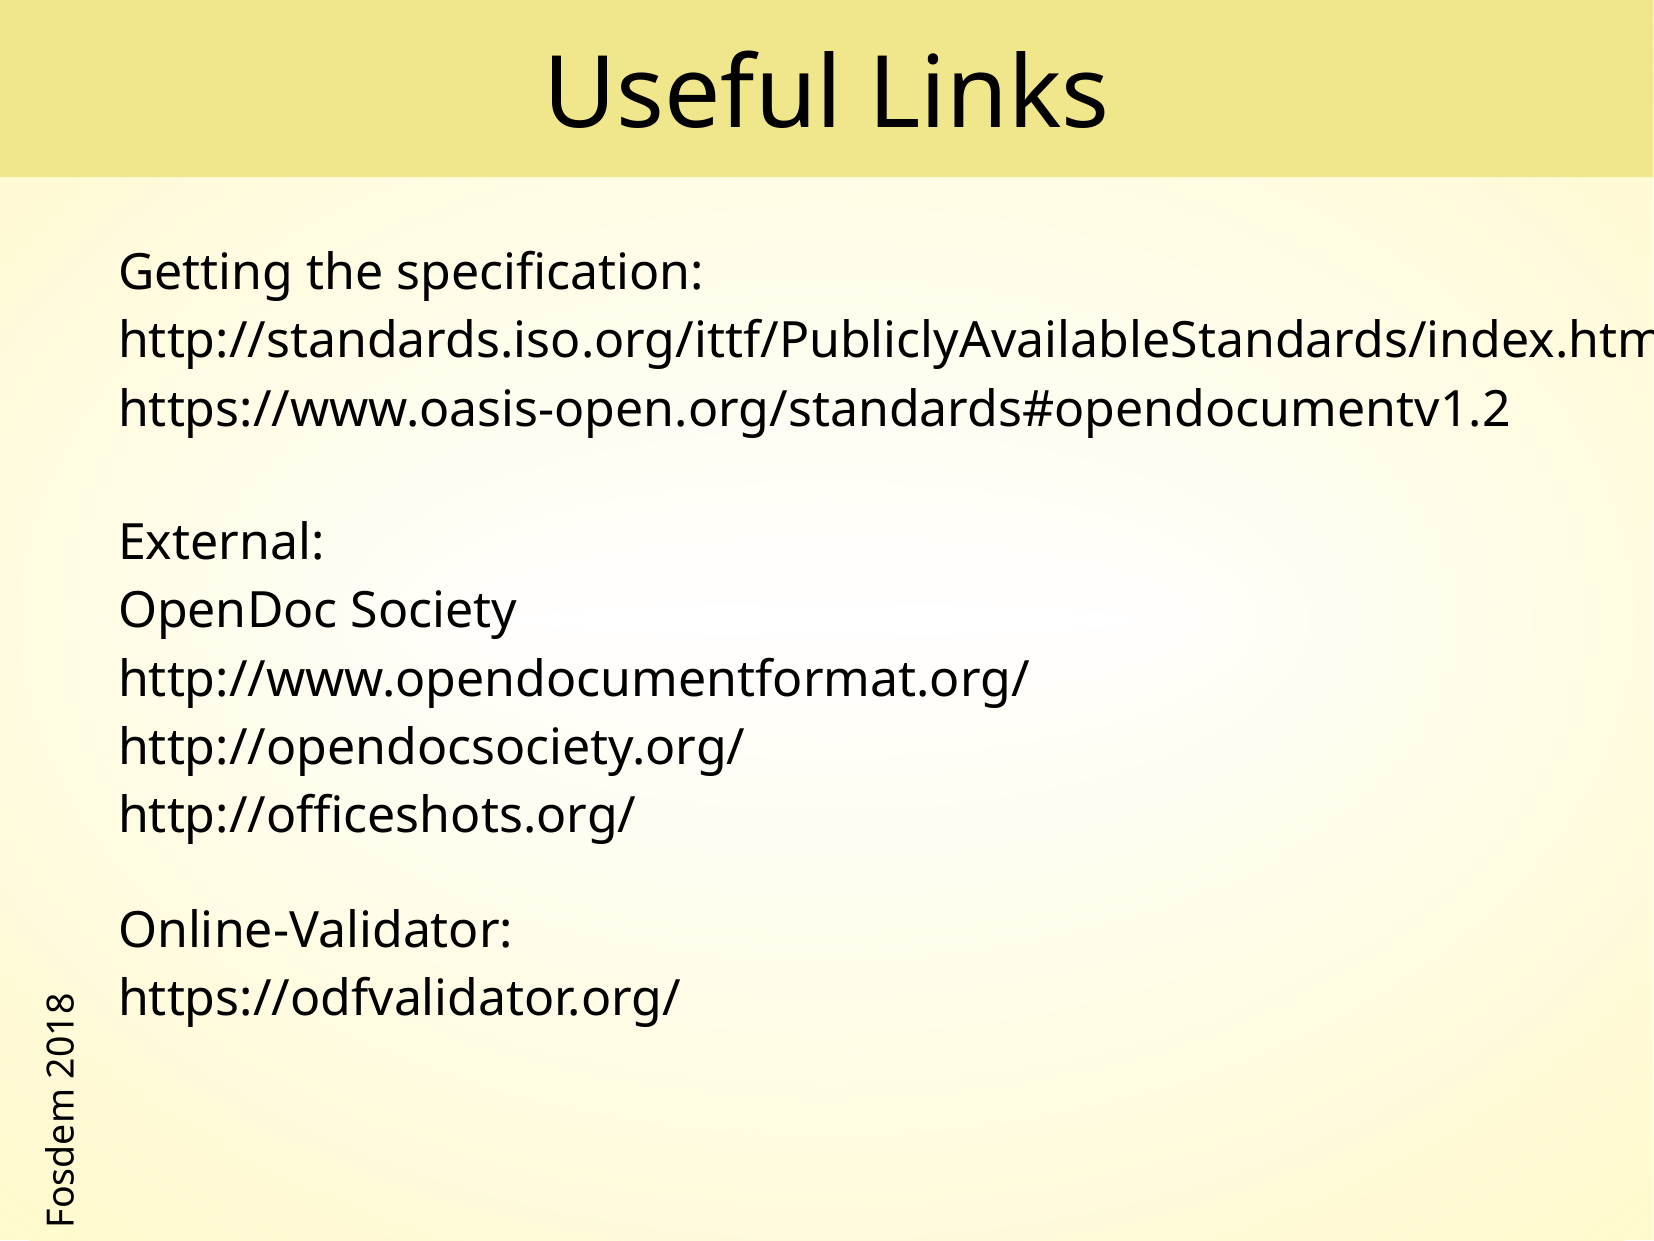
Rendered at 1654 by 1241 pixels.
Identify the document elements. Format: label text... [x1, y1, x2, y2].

text_box External: OpenDoc Society http://www.opendocumentformat.org/ http://opendocsociety.org/ http://officeshots.org/ [118, 506, 972, 906]
text_box Online-Validator: https://odfvalidator.org/ [118, 893, 655, 1027]
text_box Getting the specification: http://standards.iso.org/ittf/PubliclyAvailableStandards/index.html https://www.oasis-open.org/standards#opendocumentv1.2 [118, 236, 1586, 436]
title Useful Links [0, 0, 1654, 178]
